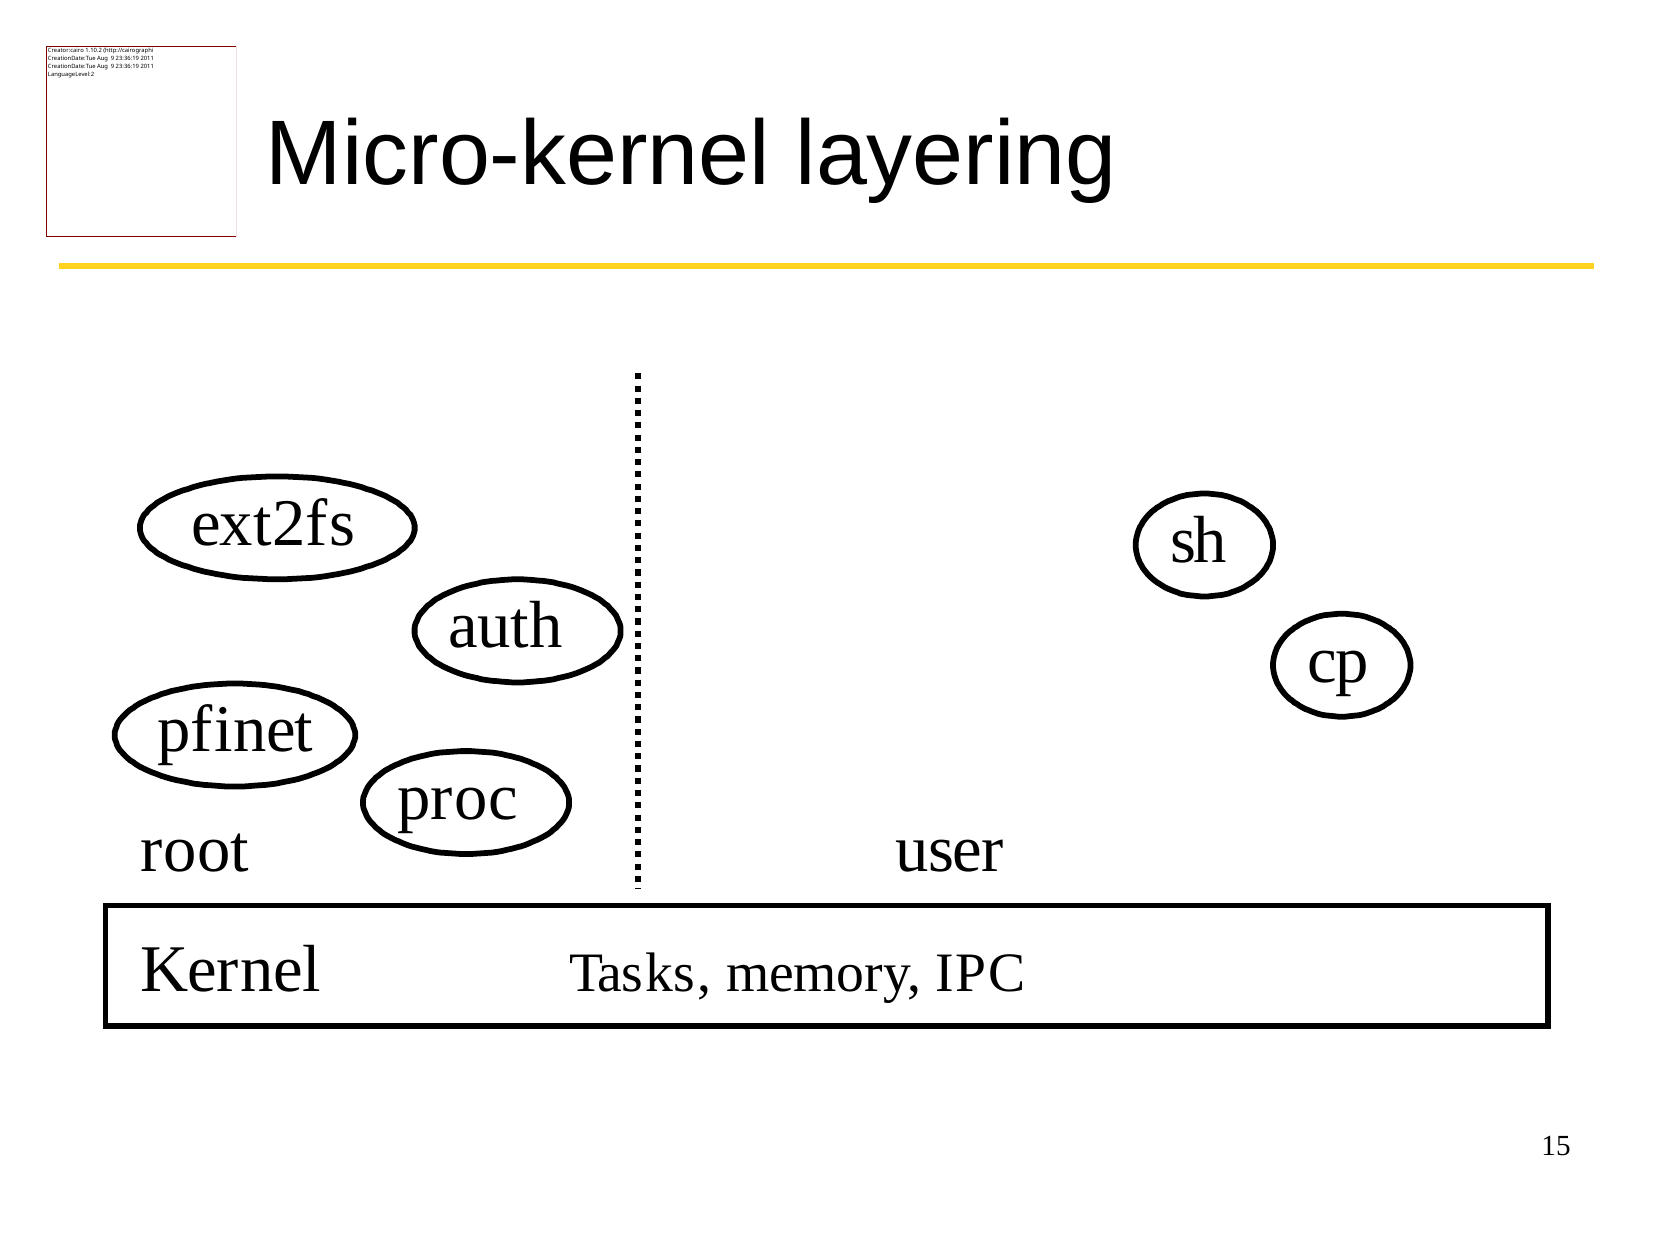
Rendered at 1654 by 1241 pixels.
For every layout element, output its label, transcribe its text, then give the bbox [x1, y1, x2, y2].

title Micro-kernel layering [265, 49, 1571, 257]
picture [82, 350, 1571, 1049]
